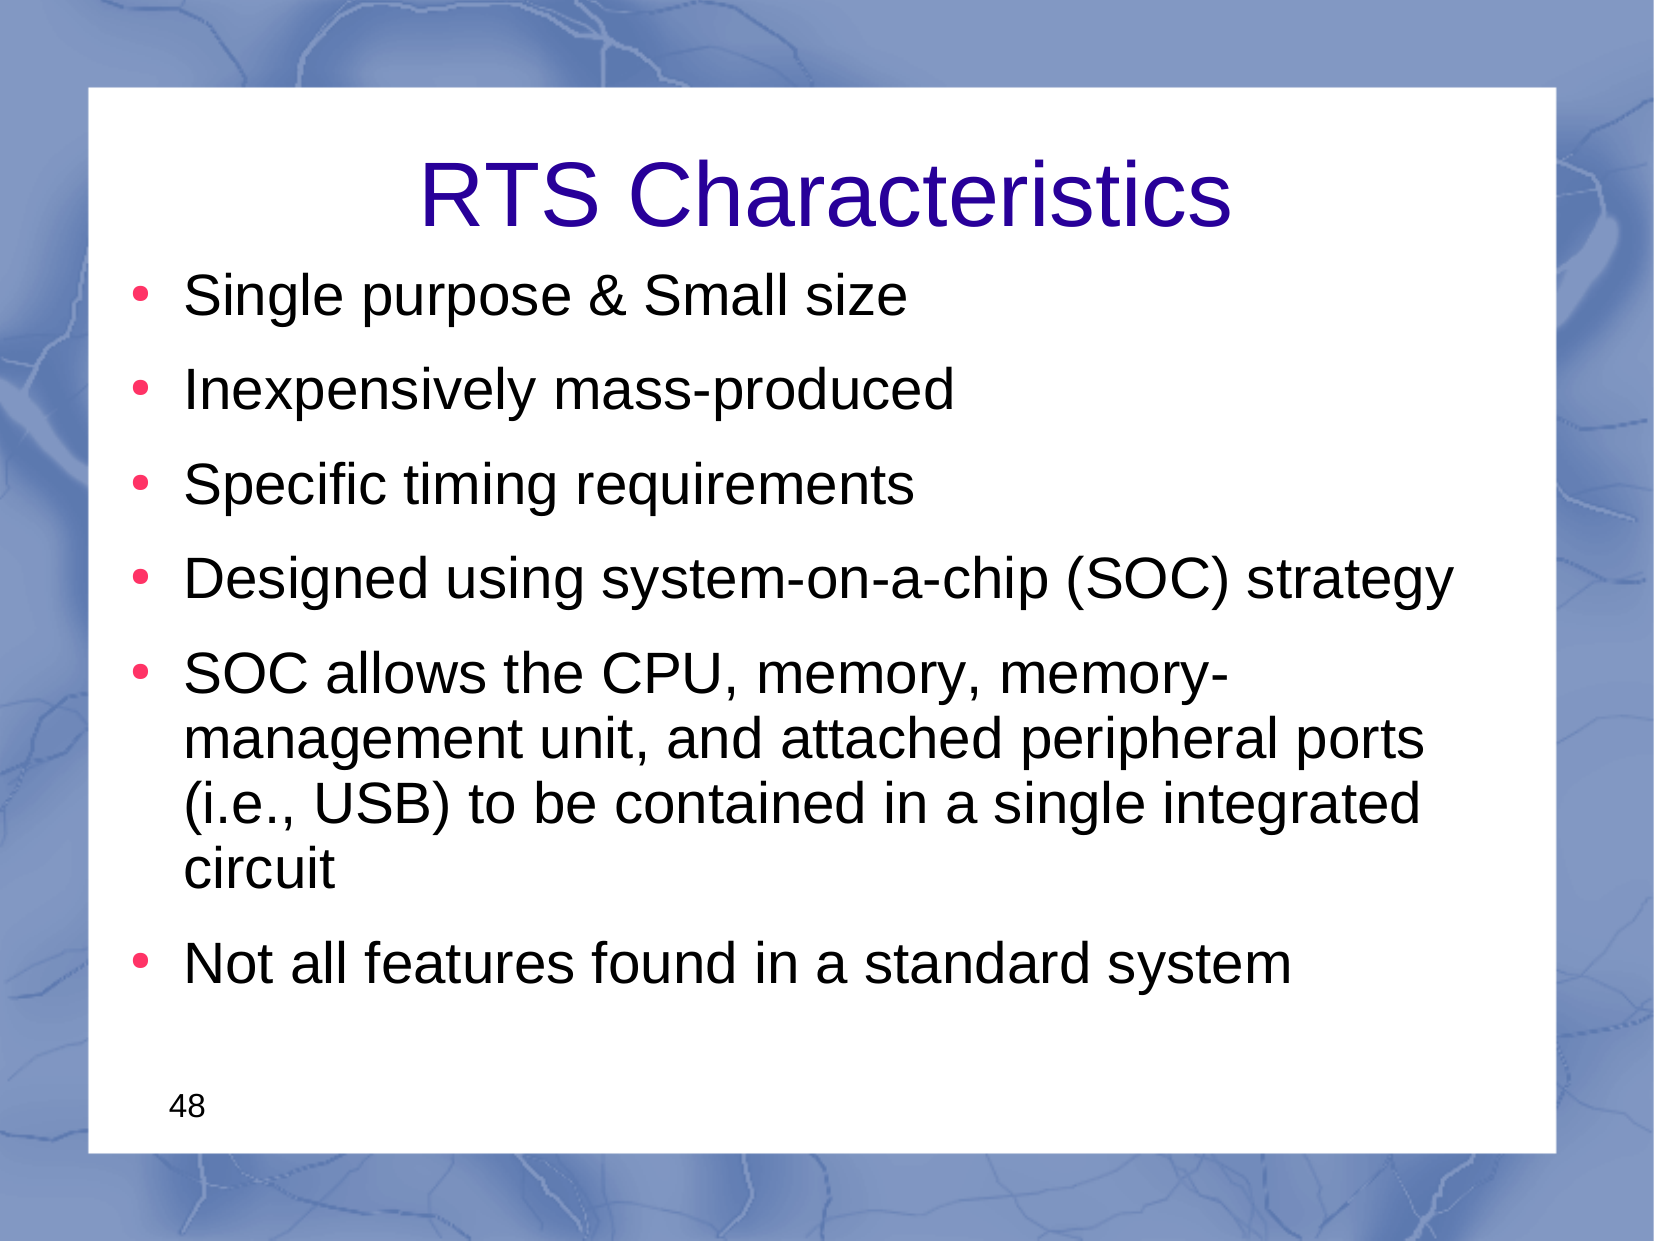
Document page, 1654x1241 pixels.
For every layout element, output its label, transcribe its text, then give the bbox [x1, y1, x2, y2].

list Single purpose & Small size Inexpensively mass-produced Specific timing requirements Designed using system-on-a-chip (SOC) strategy SOC allows the CPU, memory, memory-management unit, and attached peripheral ports (i.e., USB) to be contained in a single integrated circuit Not all features found in a standard system [112, 262, 1471, 1063]
picture [0, 0, 1654, 1241]
title RTS Characteristics [118, 90, 1536, 298]
